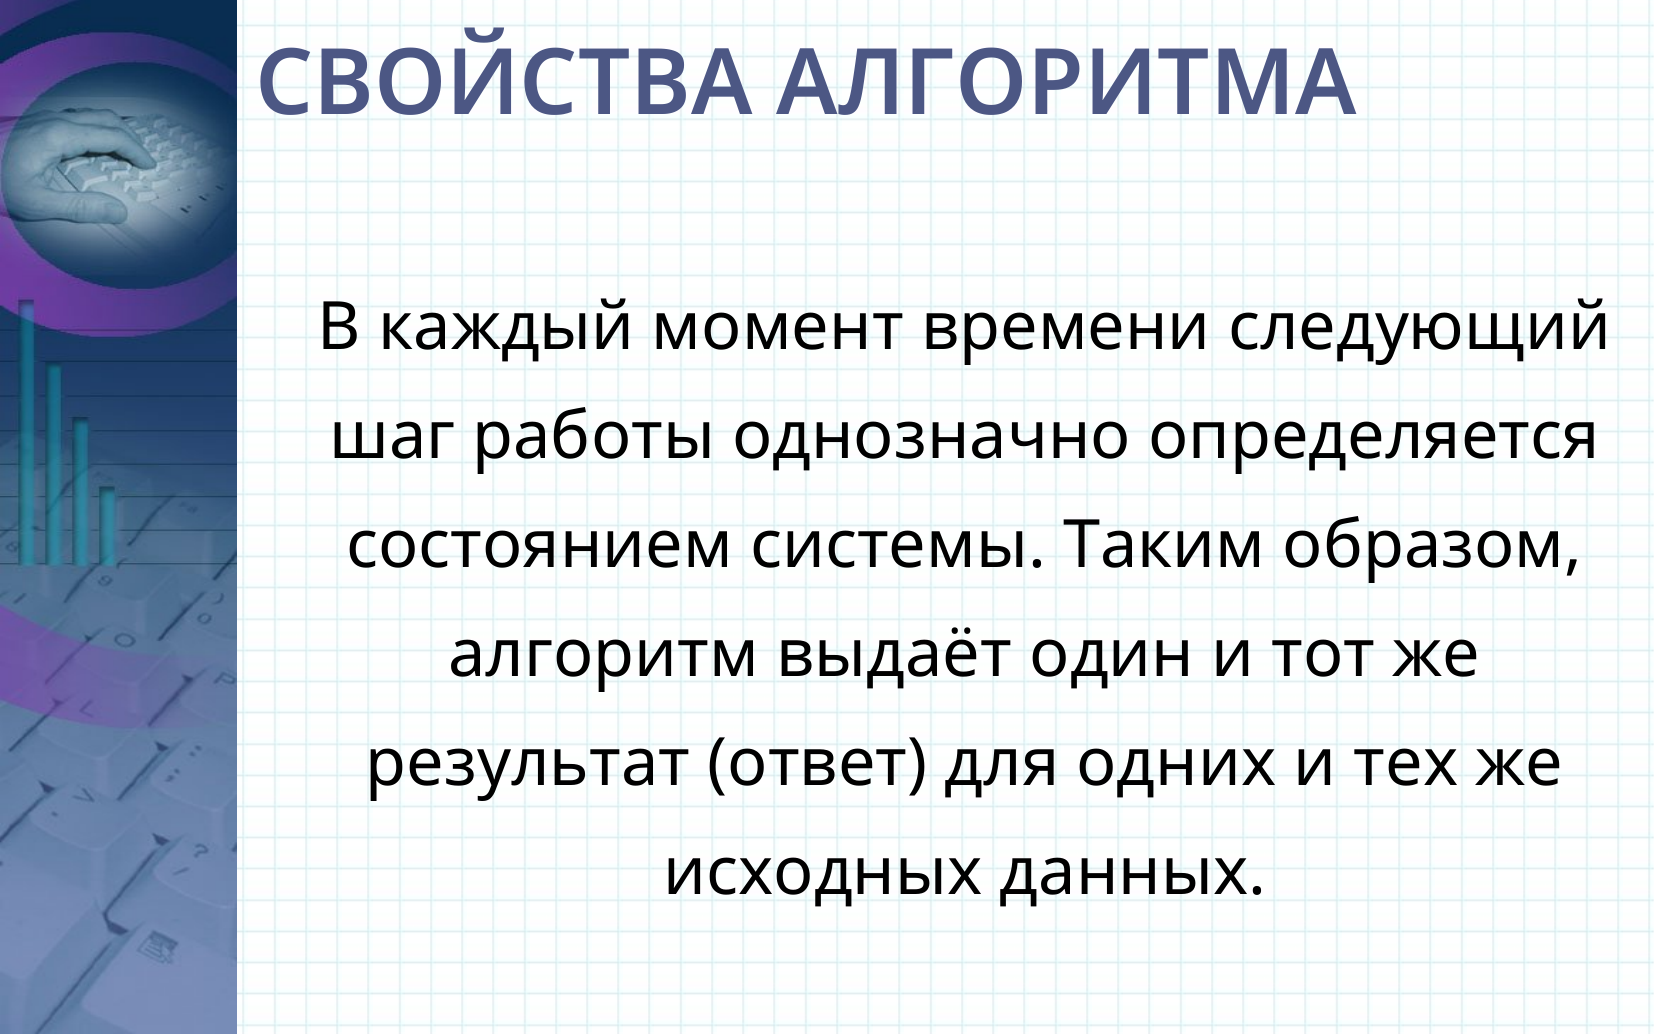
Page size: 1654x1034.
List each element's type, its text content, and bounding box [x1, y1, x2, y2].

picture [0, 0, 1654, 1034]
title СВОЙСТВА АЛГОРИТМА [254, 0, 1640, 165]
subtitle В каждый момент времени следующий шаг работы однозначно определяется состоянием системы. Таким образом, алгоритм выдаёт один и тот же результат (ответ) для одних и тех же исходных данных. [254, 275, 1640, 899]
